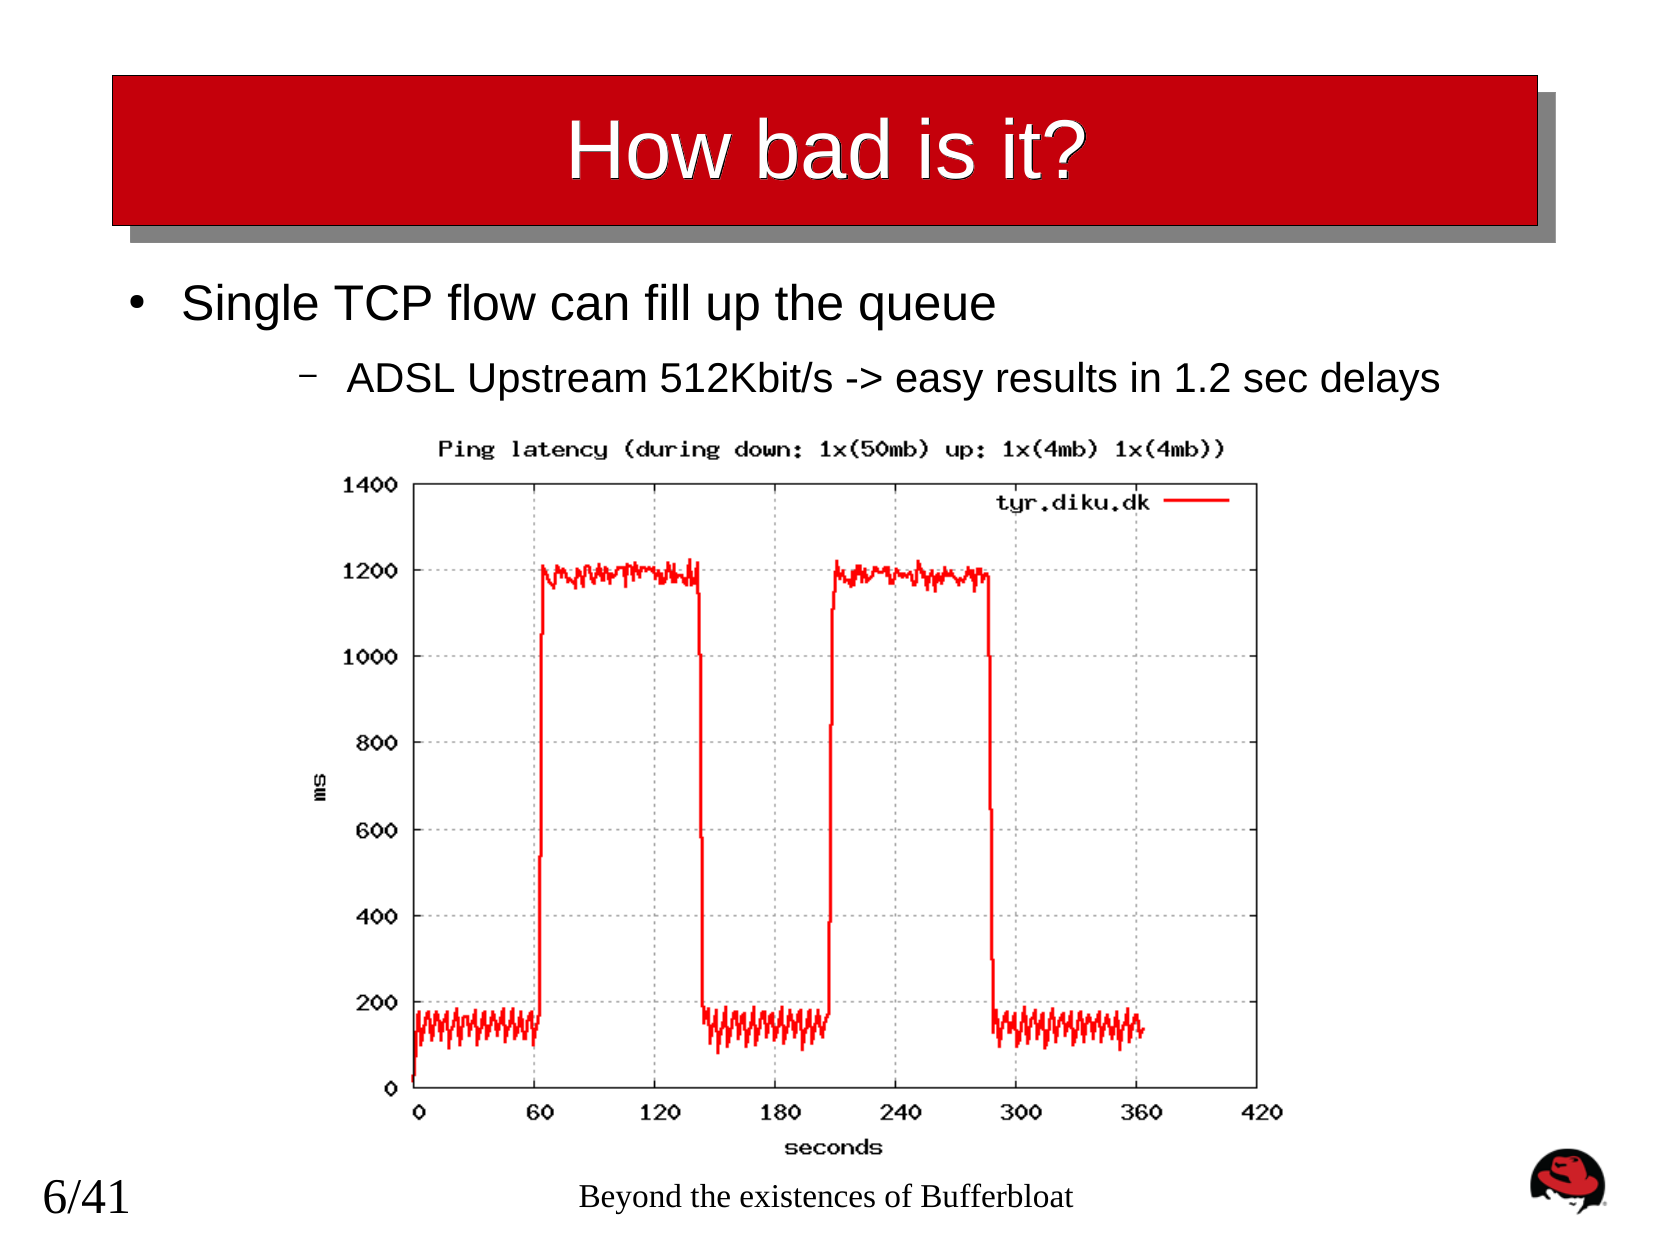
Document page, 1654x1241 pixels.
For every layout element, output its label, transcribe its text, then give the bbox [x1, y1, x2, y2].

list Single TCP flow can fill up the queue ADSL Upstream 512Kbit/s -> easy results in 1.2 sec delays [110, 274, 1536, 706]
picture [299, 413, 1300, 1164]
picture [1529, 1146, 1613, 1224]
title How bad is it? [116, 75, 1538, 226]
